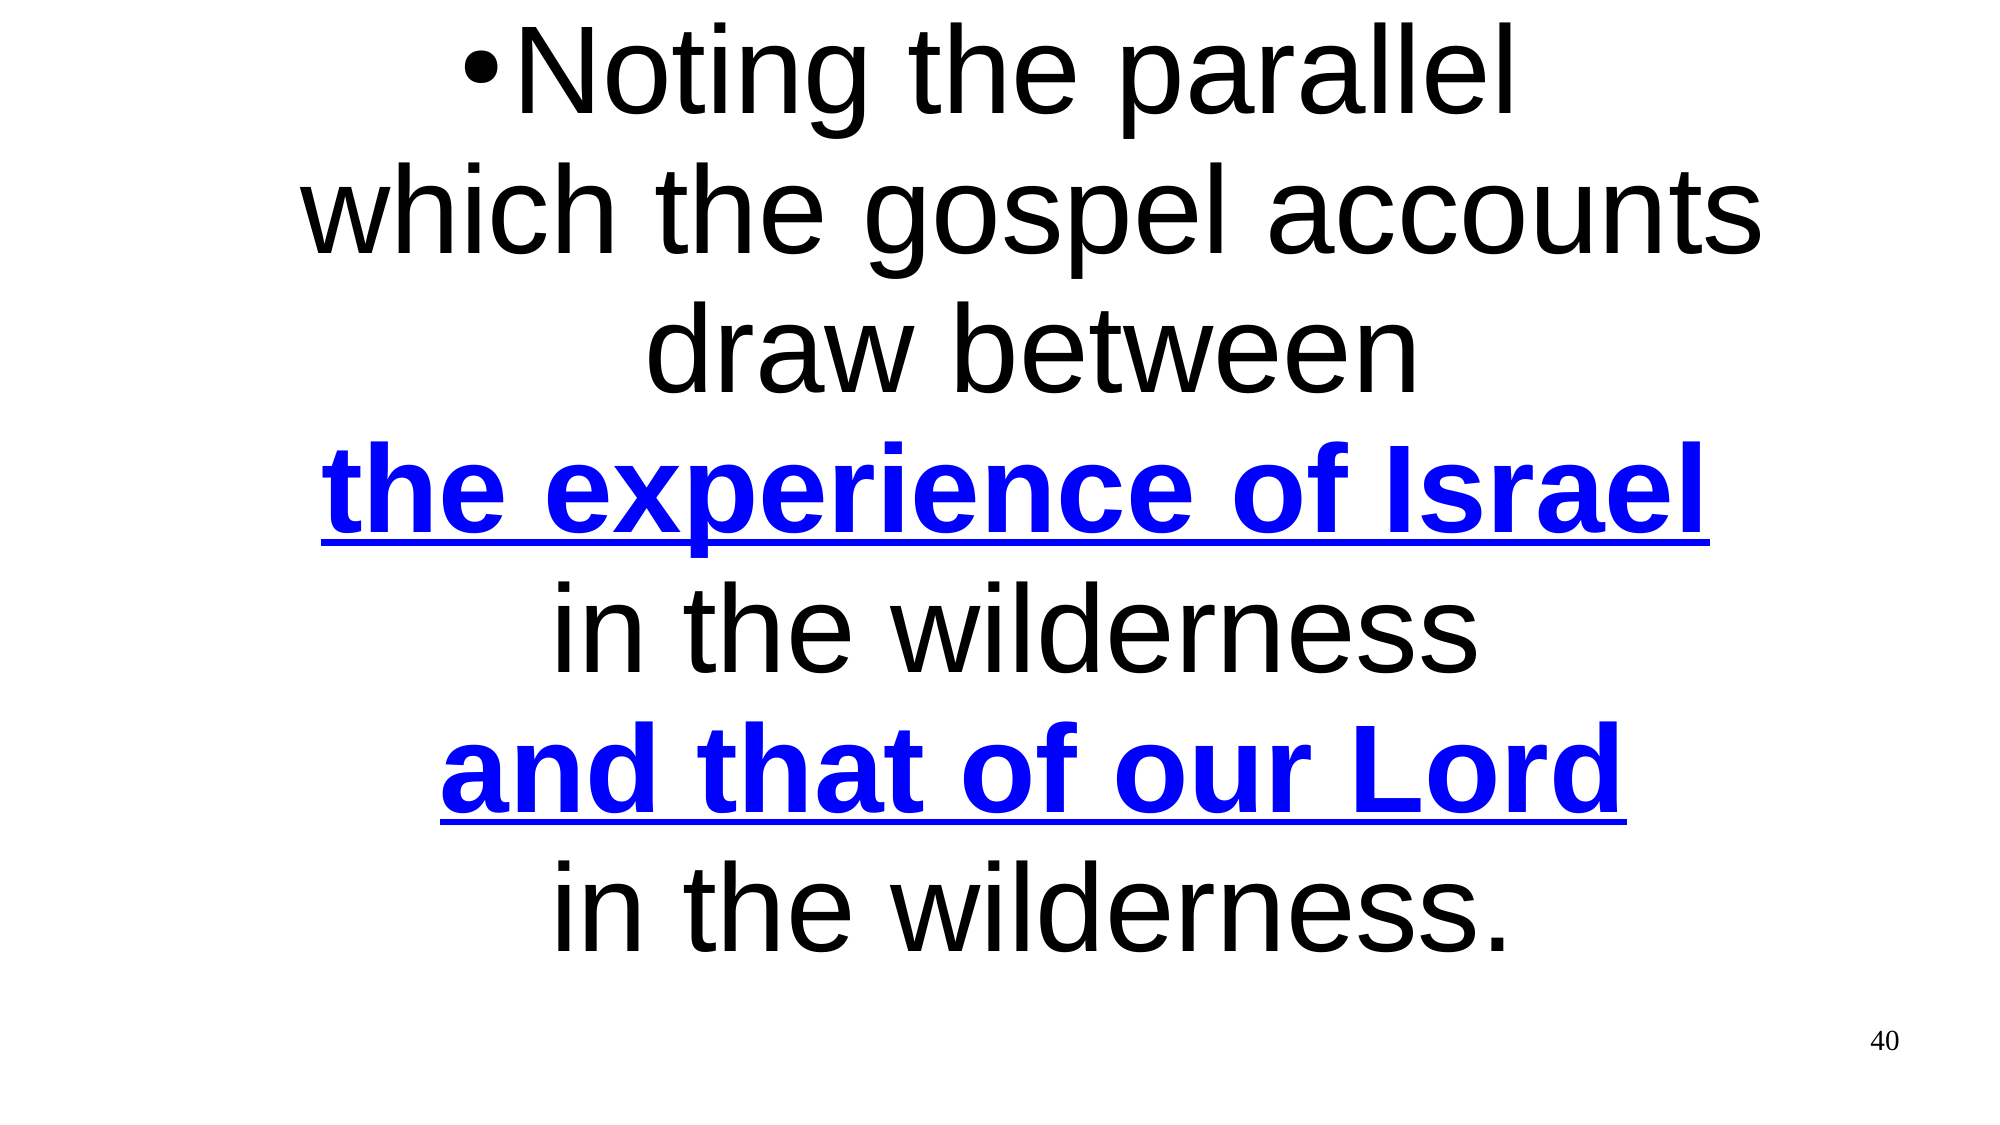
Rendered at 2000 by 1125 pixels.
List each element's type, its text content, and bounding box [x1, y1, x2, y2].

list Noting the parallel which the gospel accounts draw between the experience of Israel in the wilderness and that of our Lord in the wilderness. [0, 0, 1996, 1123]
